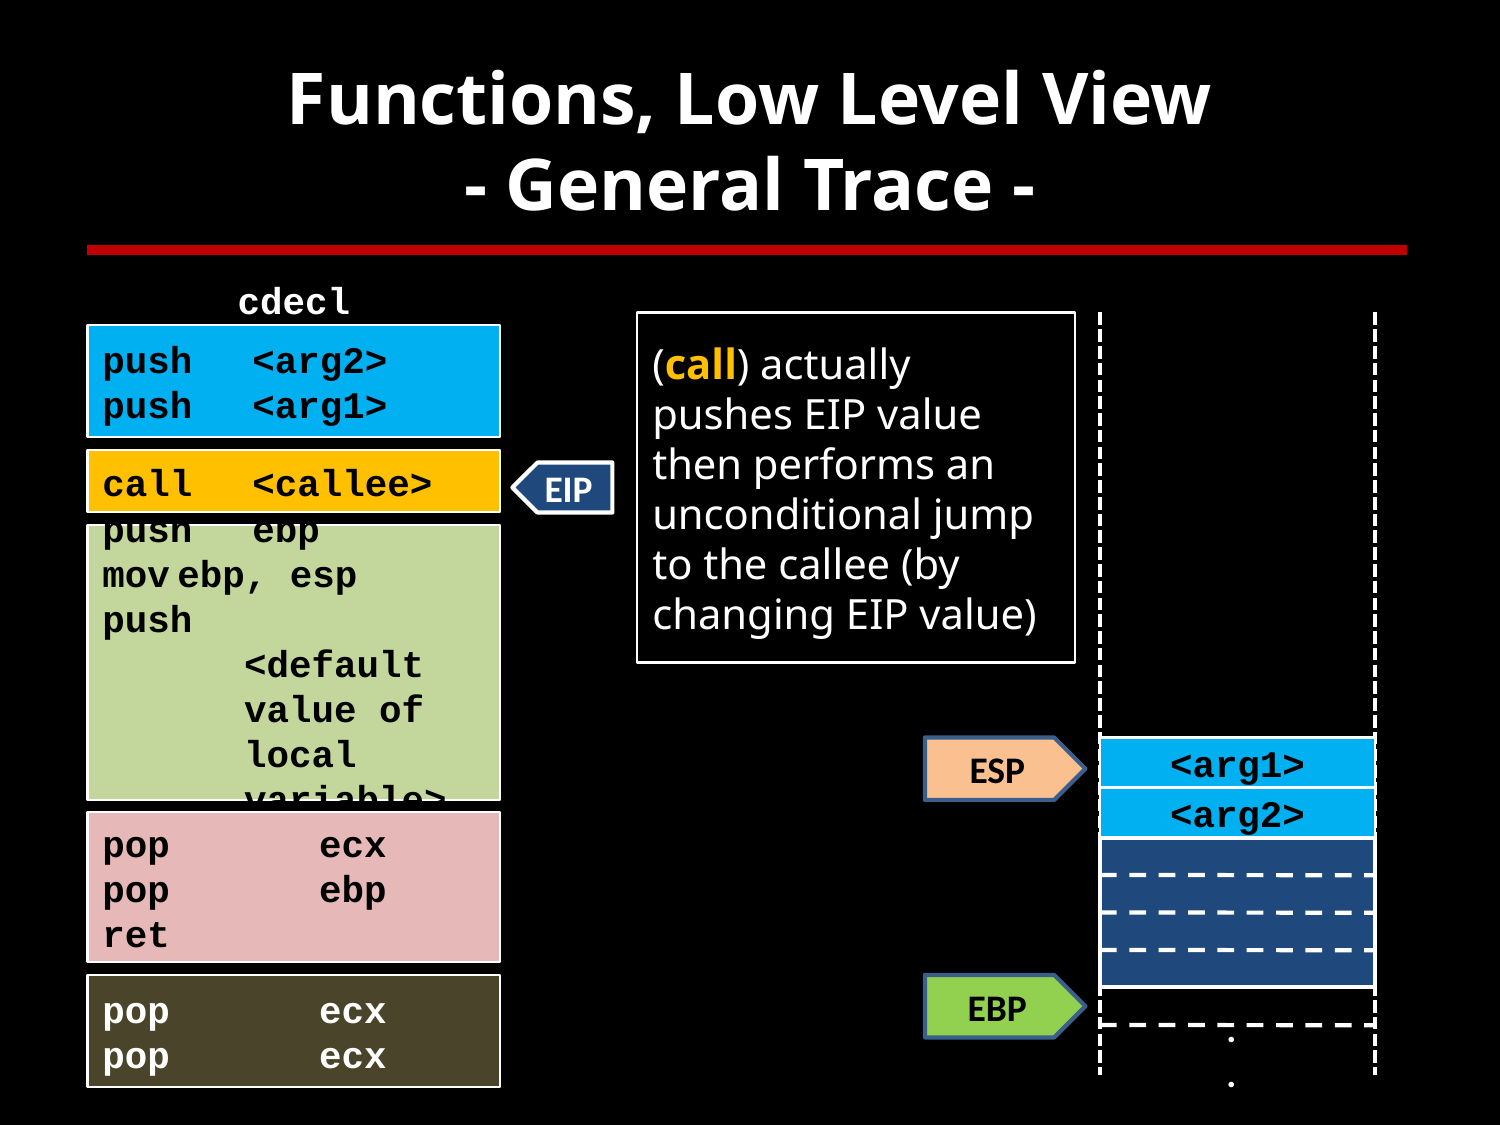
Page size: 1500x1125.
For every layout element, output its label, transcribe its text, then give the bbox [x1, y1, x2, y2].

text_box pop ecx pop ebp ret [87, 812, 500, 963]
text_box push <arg2> push <arg1> [87, 325, 500, 438]
text_box push ebp mov ebp, esp push <default value of local variable> [87, 525, 500, 800]
text_box call <callee> [87, 449, 500, 513]
text_box . . [1087, 1012, 1375, 1088]
text_box cdecl [87, 275, 500, 325]
text_box <arg2> [1100, 788, 1375, 838]
text_box (call) actually pushes EIP value then performs an unconditional jump to the callee (by changing EIP value) [637, 312, 1075, 663]
title Functions, Low Level View - General Trace - [75, 45, 1425, 233]
text_box <arg1> [1100, 737, 1375, 788]
text_box EIP [512, 462, 613, 513]
text_box [1100, 838, 1375, 988]
text_box EBP [924, 974, 1086, 1038]
text_box ESP [924, 737, 1086, 800]
text_box pop ecx pop ecx [87, 975, 500, 1088]
